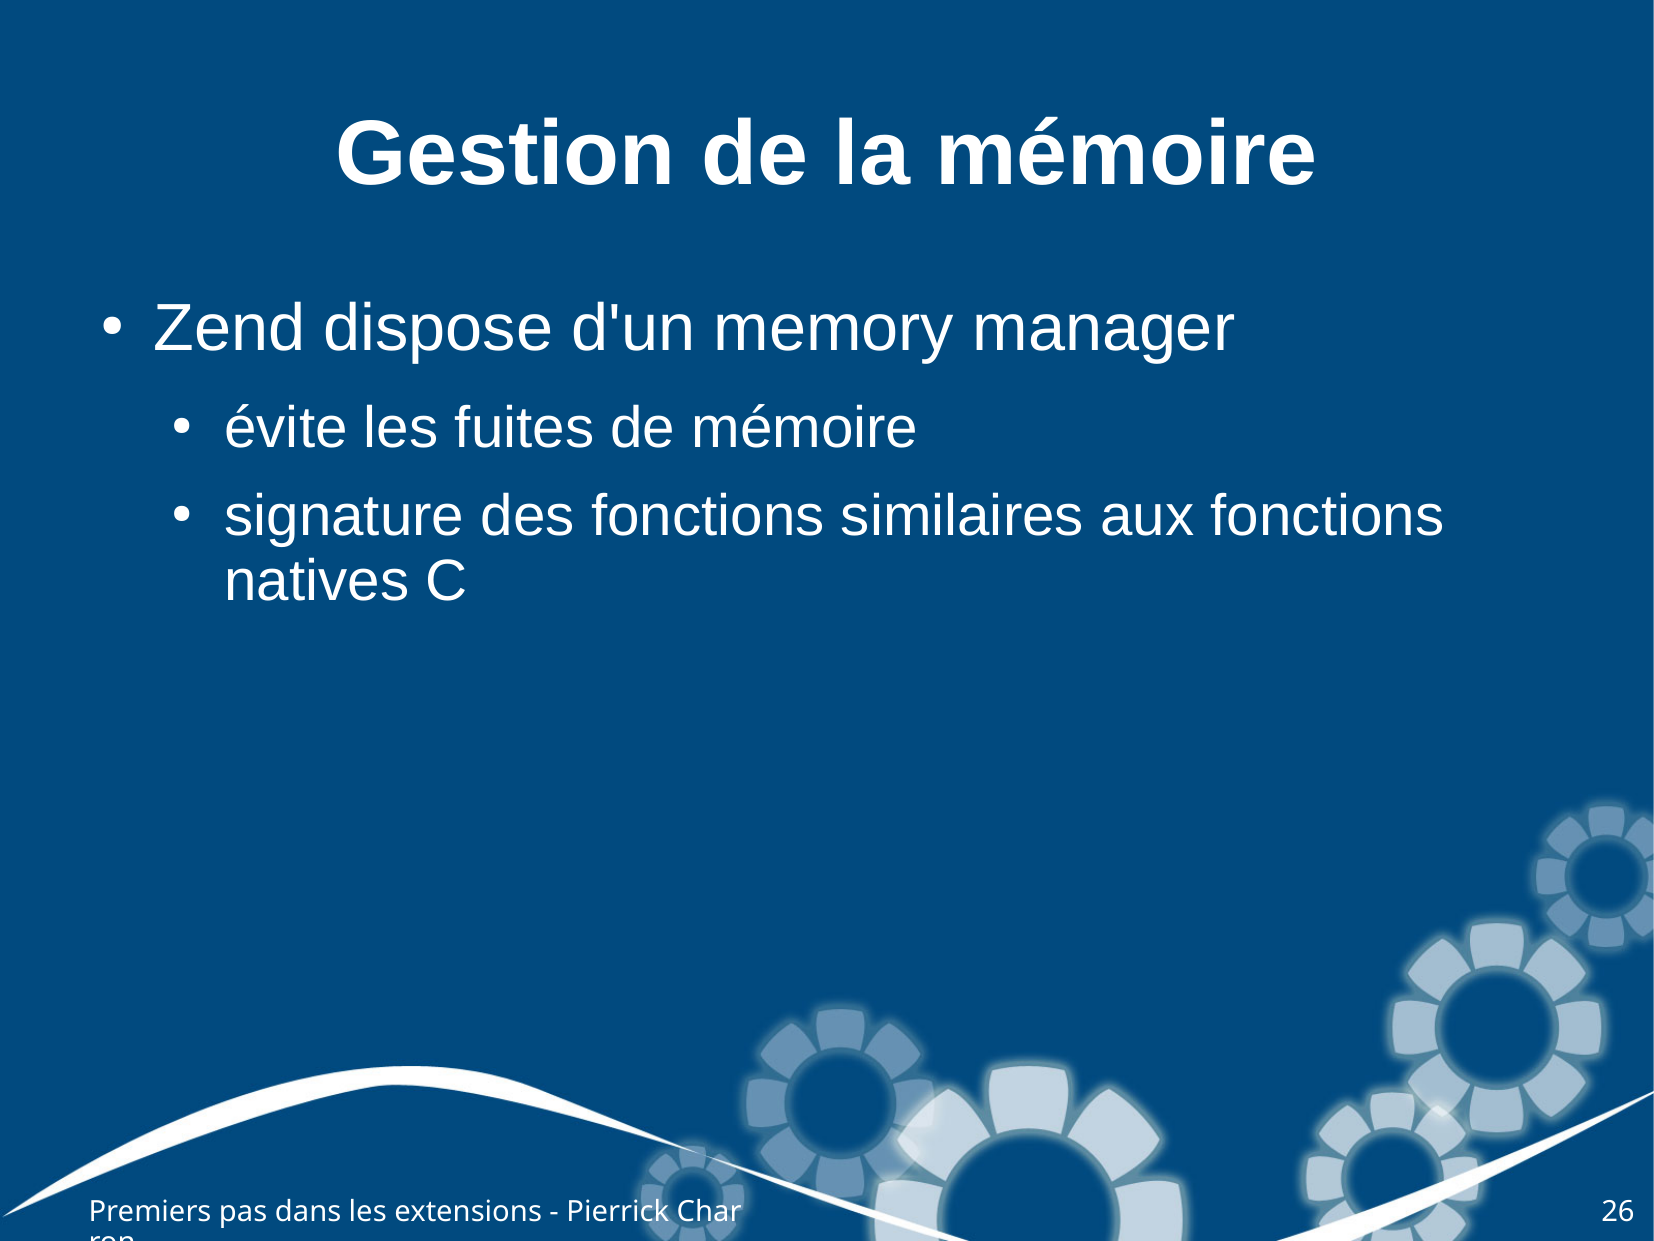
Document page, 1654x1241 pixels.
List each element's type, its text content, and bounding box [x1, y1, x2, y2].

list Zend dispose d'un memory manager évite les fuites de mémoire signature des fonctions similaires aux fonctions natives C [82, 290, 1571, 691]
picture [0, 0, 1654, 1241]
title Gestion de la mémoire [82, 49, 1571, 257]
